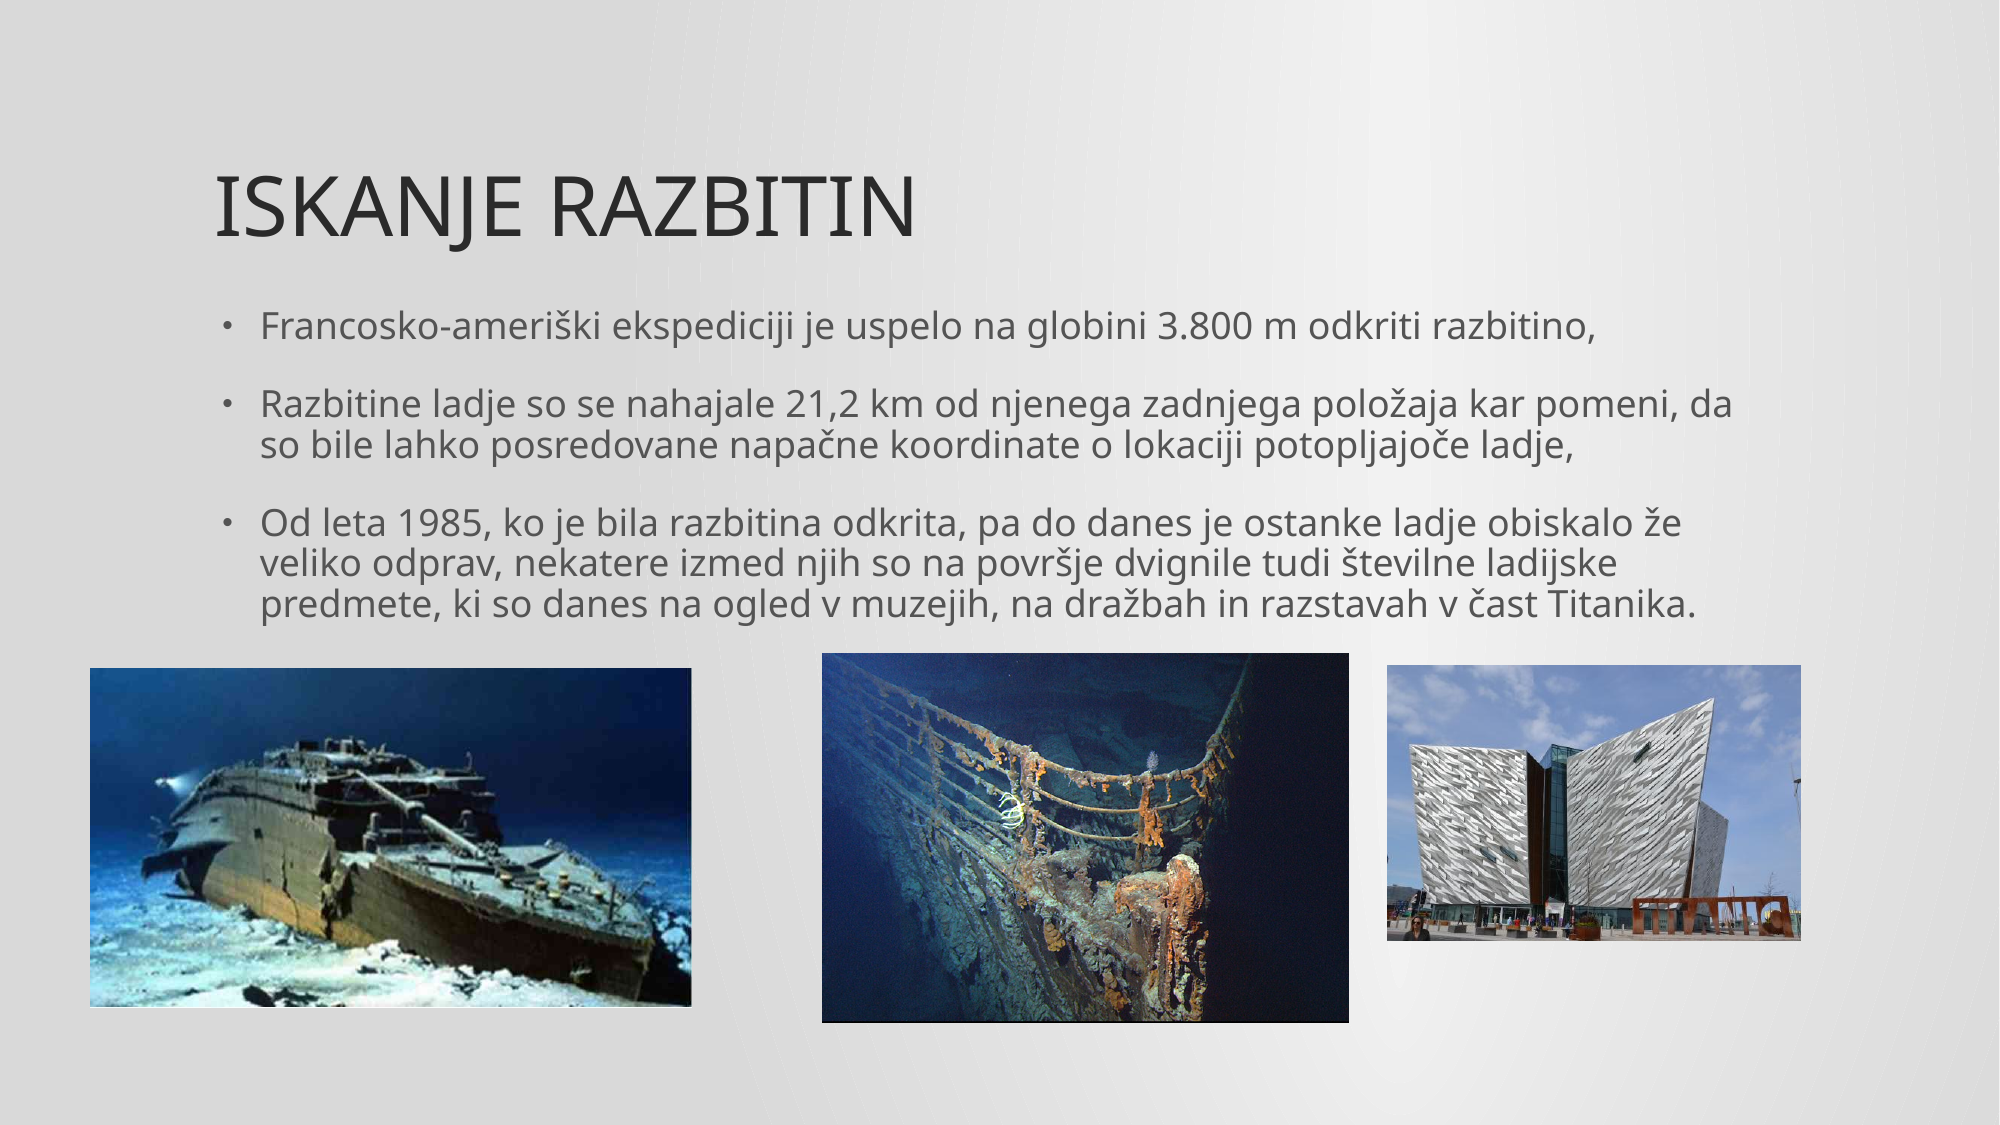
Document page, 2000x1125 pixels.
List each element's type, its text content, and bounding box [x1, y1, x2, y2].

list Francosko-ameriški ekspediciji je uspelo na globini 3.800 m odkriti razbitino, Razbitine ladje so se nahajale 21,2 km od njenega zadnjega položaja kar pomeni, da so bile lahko posredovane napačne koordinate o lokaciji potopljajoče ladje, Od leta 1985, ko je bila razbitina odkrita, pa do danes je ostanke ladje obiskalo že veliko odprav, nekatere izmed njih so na površje dvignile tudi številne ladijske predmete, ki so danes na ogled v muzejih, na dražbah in razstavah v čast Titanika. [199, 299, 1800, 1013]
picture [822, 653, 1349, 1023]
title ISKANJE RAZBITIN [199, 45, 1800, 263]
picture [1387, 665, 1801, 941]
picture [90, 668, 692, 1008]
